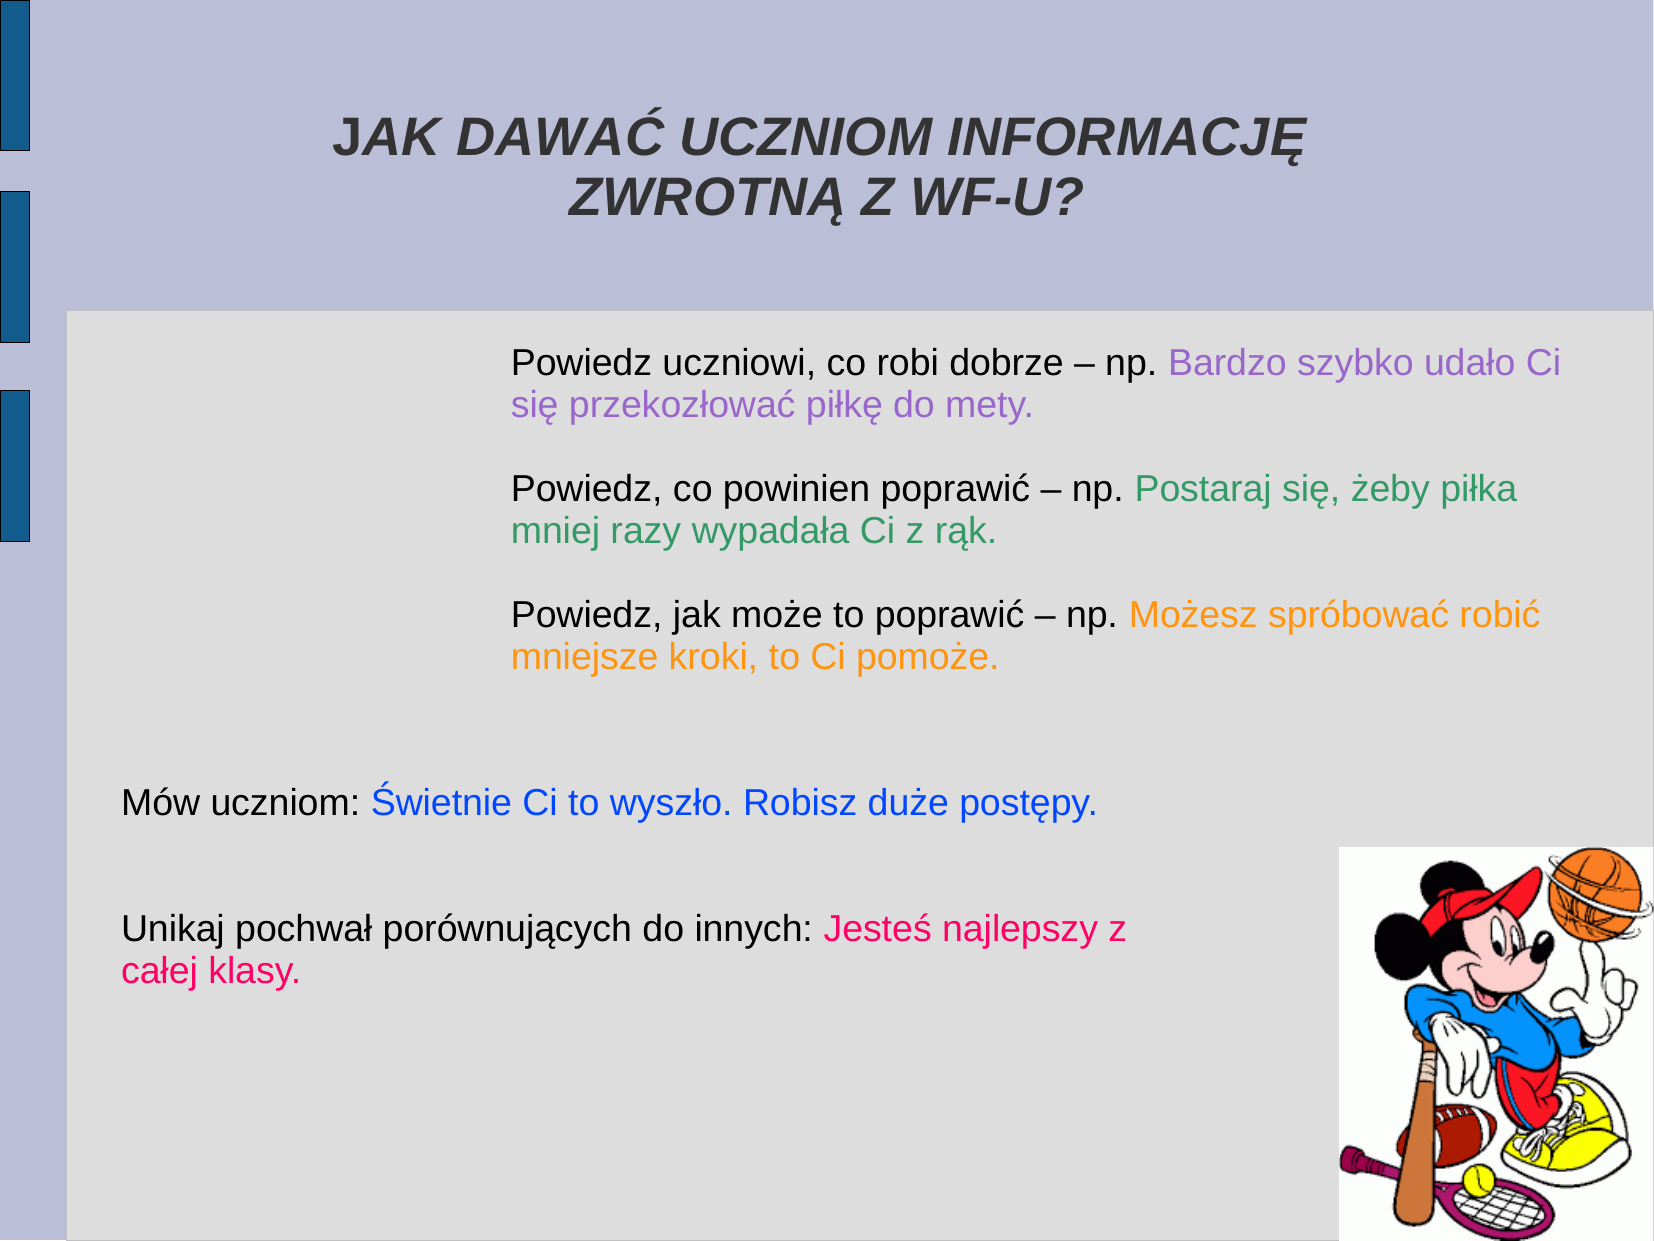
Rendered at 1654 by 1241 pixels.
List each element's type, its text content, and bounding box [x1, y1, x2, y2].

picture [1339, 847, 1654, 1241]
text_box Powiedz uczniowi, co robi dobrze – np. Bardzo szybko udało Ci się przekozłować piłkę do mety. Powiedz, co powinien poprawić – np. Postaraj się, żeby piłka mniej razy wypadała Ci z rąk. Powiedz, jak może to poprawić – np. Możesz spróbować robić mniejsze kroki, to Ci pomoże. [496, 333, 1630, 686]
title JAK DAWAĆ UCZNIOM INFORMACJĘ ZWROTNĄ Z WF-U? [121, 91, 1534, 299]
text_box Mów uczniom: Świetnie Ci to wyszło. Robisz duże postępy. Unikaj pochwał porównujących do innych: Jesteś najlepszy z całej klasy. [106, 774, 1229, 1028]
